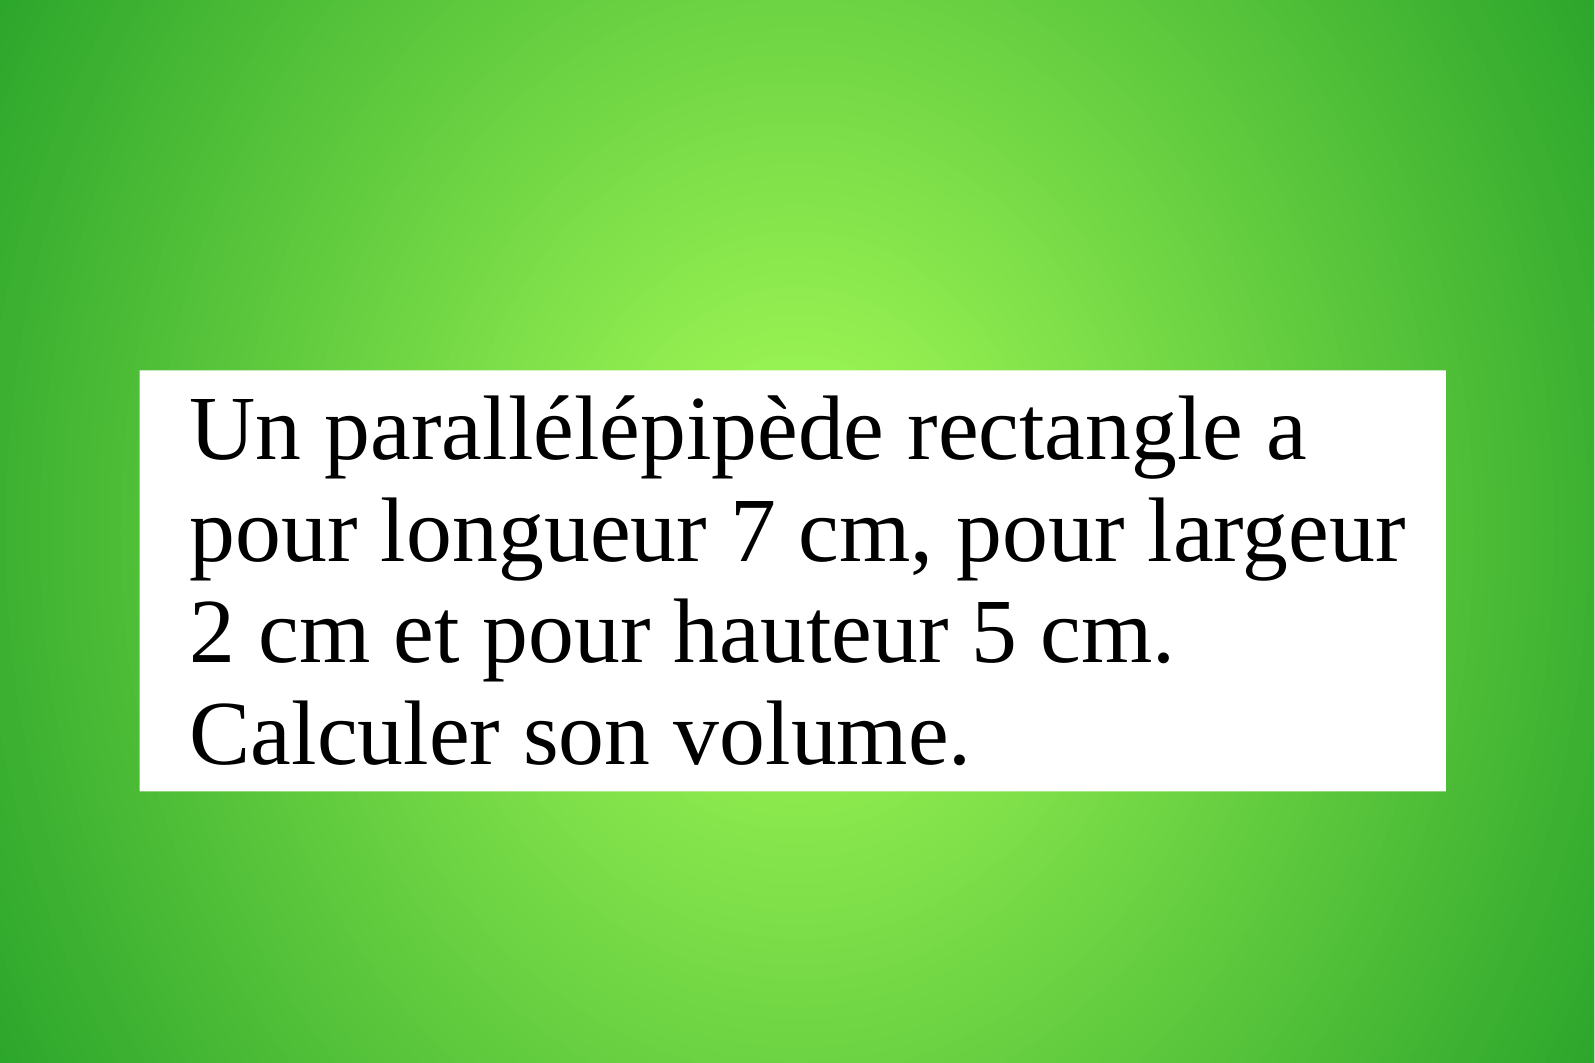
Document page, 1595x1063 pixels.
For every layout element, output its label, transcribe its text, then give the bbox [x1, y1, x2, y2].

text_box Un parallélépipède rectangle a pour longueur 7 cm, pour largeur 2 cm et pour hauteur 5 cm. Calculer son volume. [139, 370, 1446, 792]
picture [0, 0, 1595, 1063]
